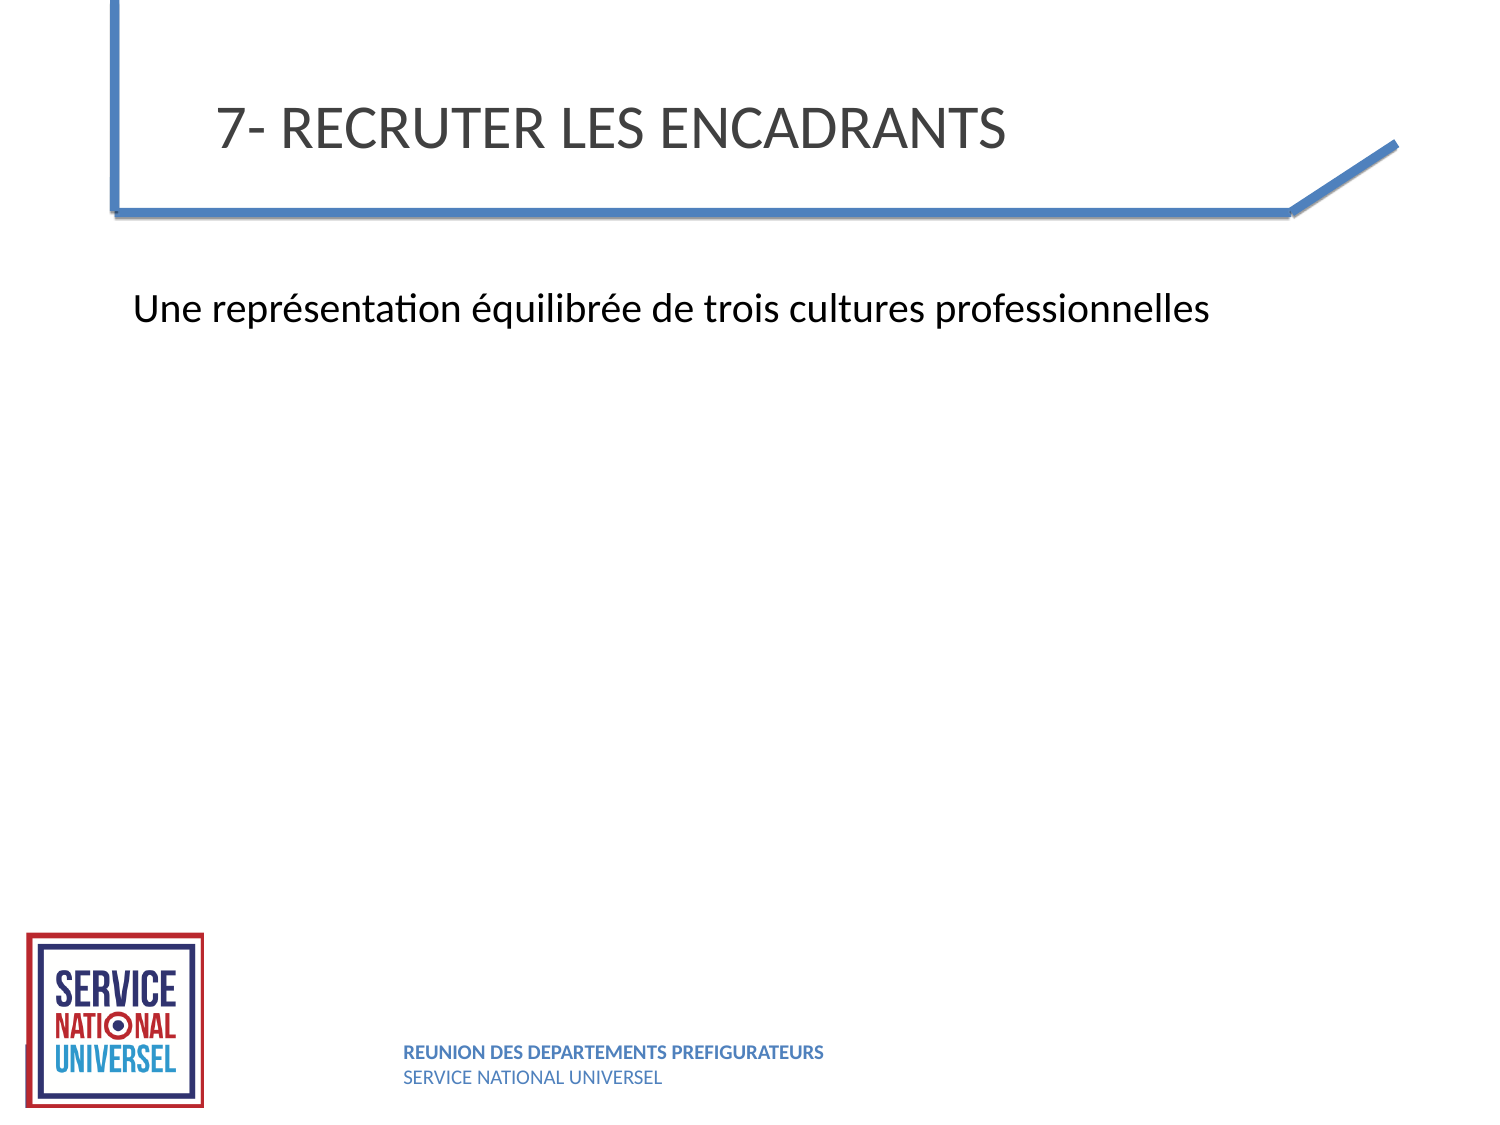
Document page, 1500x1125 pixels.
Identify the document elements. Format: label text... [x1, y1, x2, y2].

text_box Une représentation équilibrée de trois cultures professionnelles [118, 283, 1394, 420]
text_box 7- recruter les encadrants [200, 94, 1123, 235]
picture [25, 931, 204, 1108]
